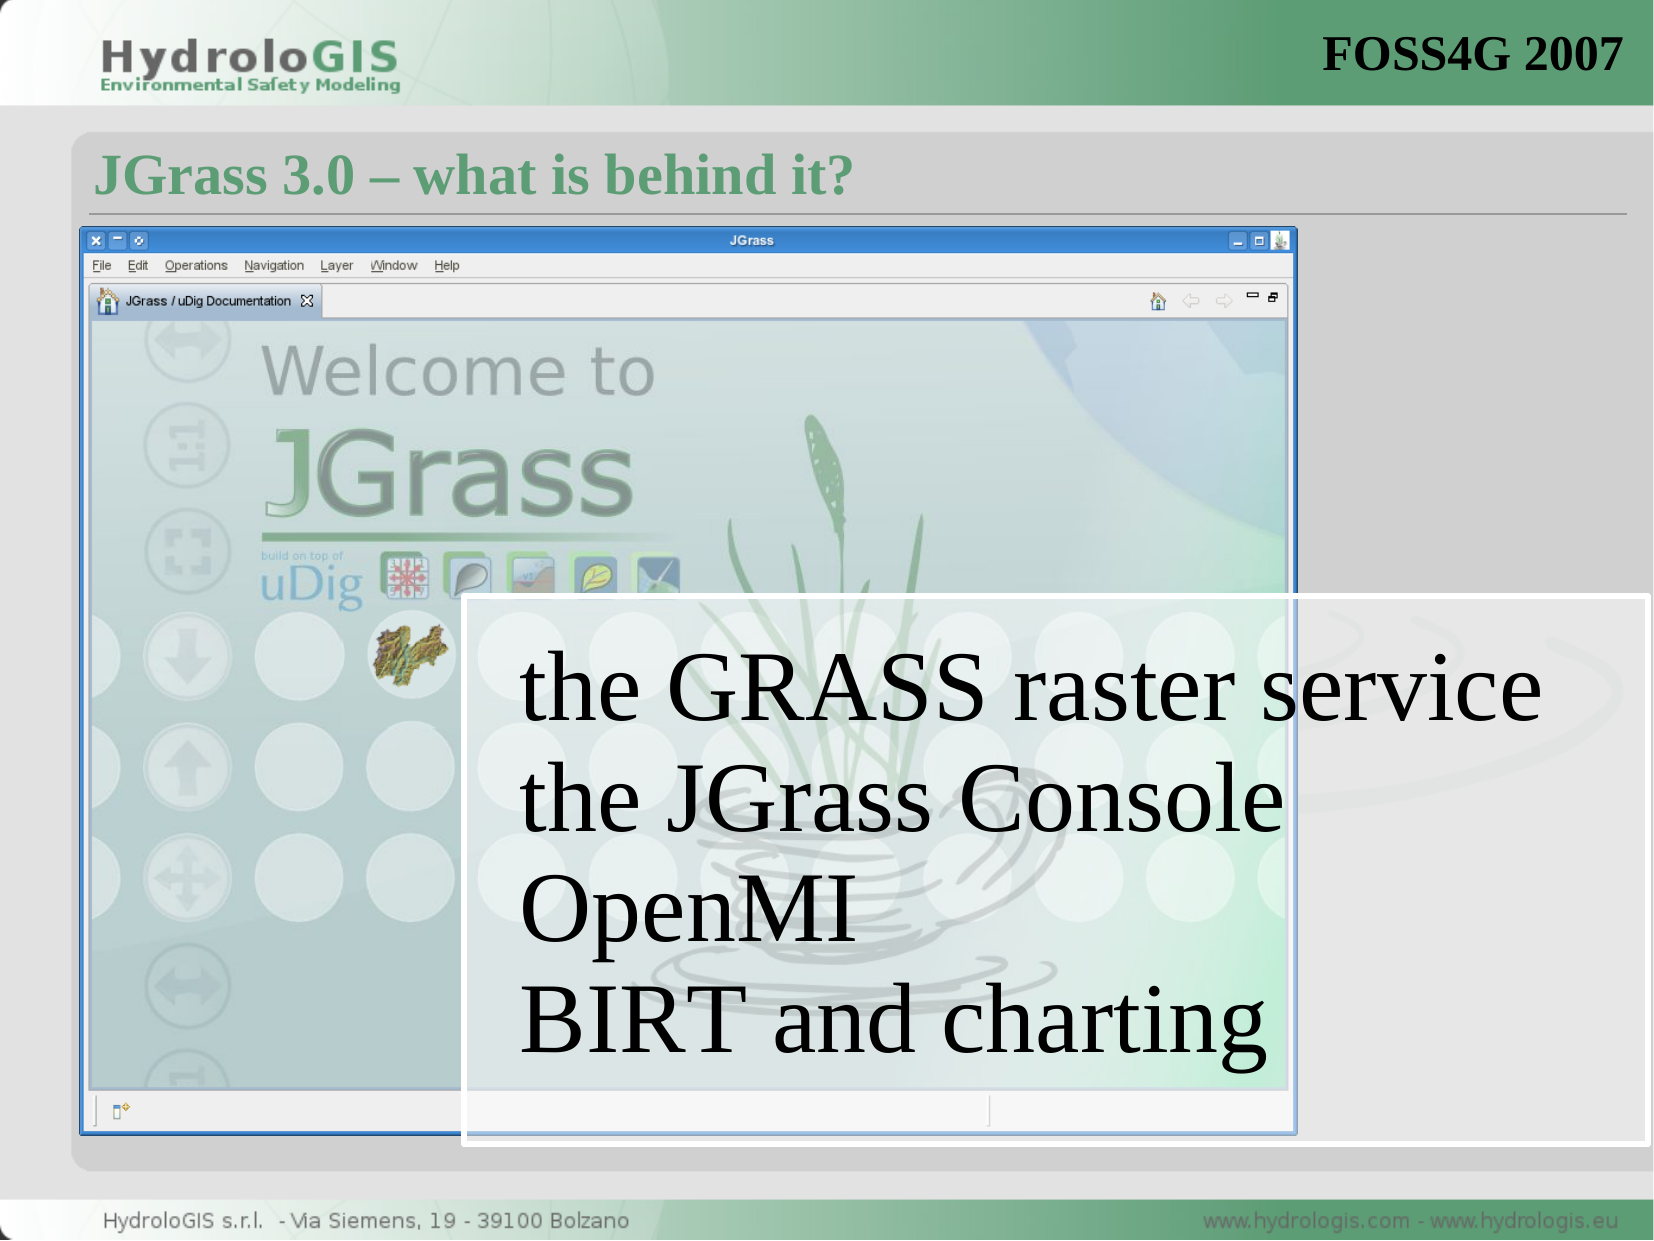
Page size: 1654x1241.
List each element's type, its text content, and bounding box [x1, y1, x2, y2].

title JGrass 3.0 – what is behind it? [93, 134, 1600, 215]
text_box [464, 595, 1648, 1145]
text_box the GRASS raster service the JGrass Console OpenMI BIRT and charting [519, 631, 1645, 1086]
picture [0, 0, 1654, 1240]
